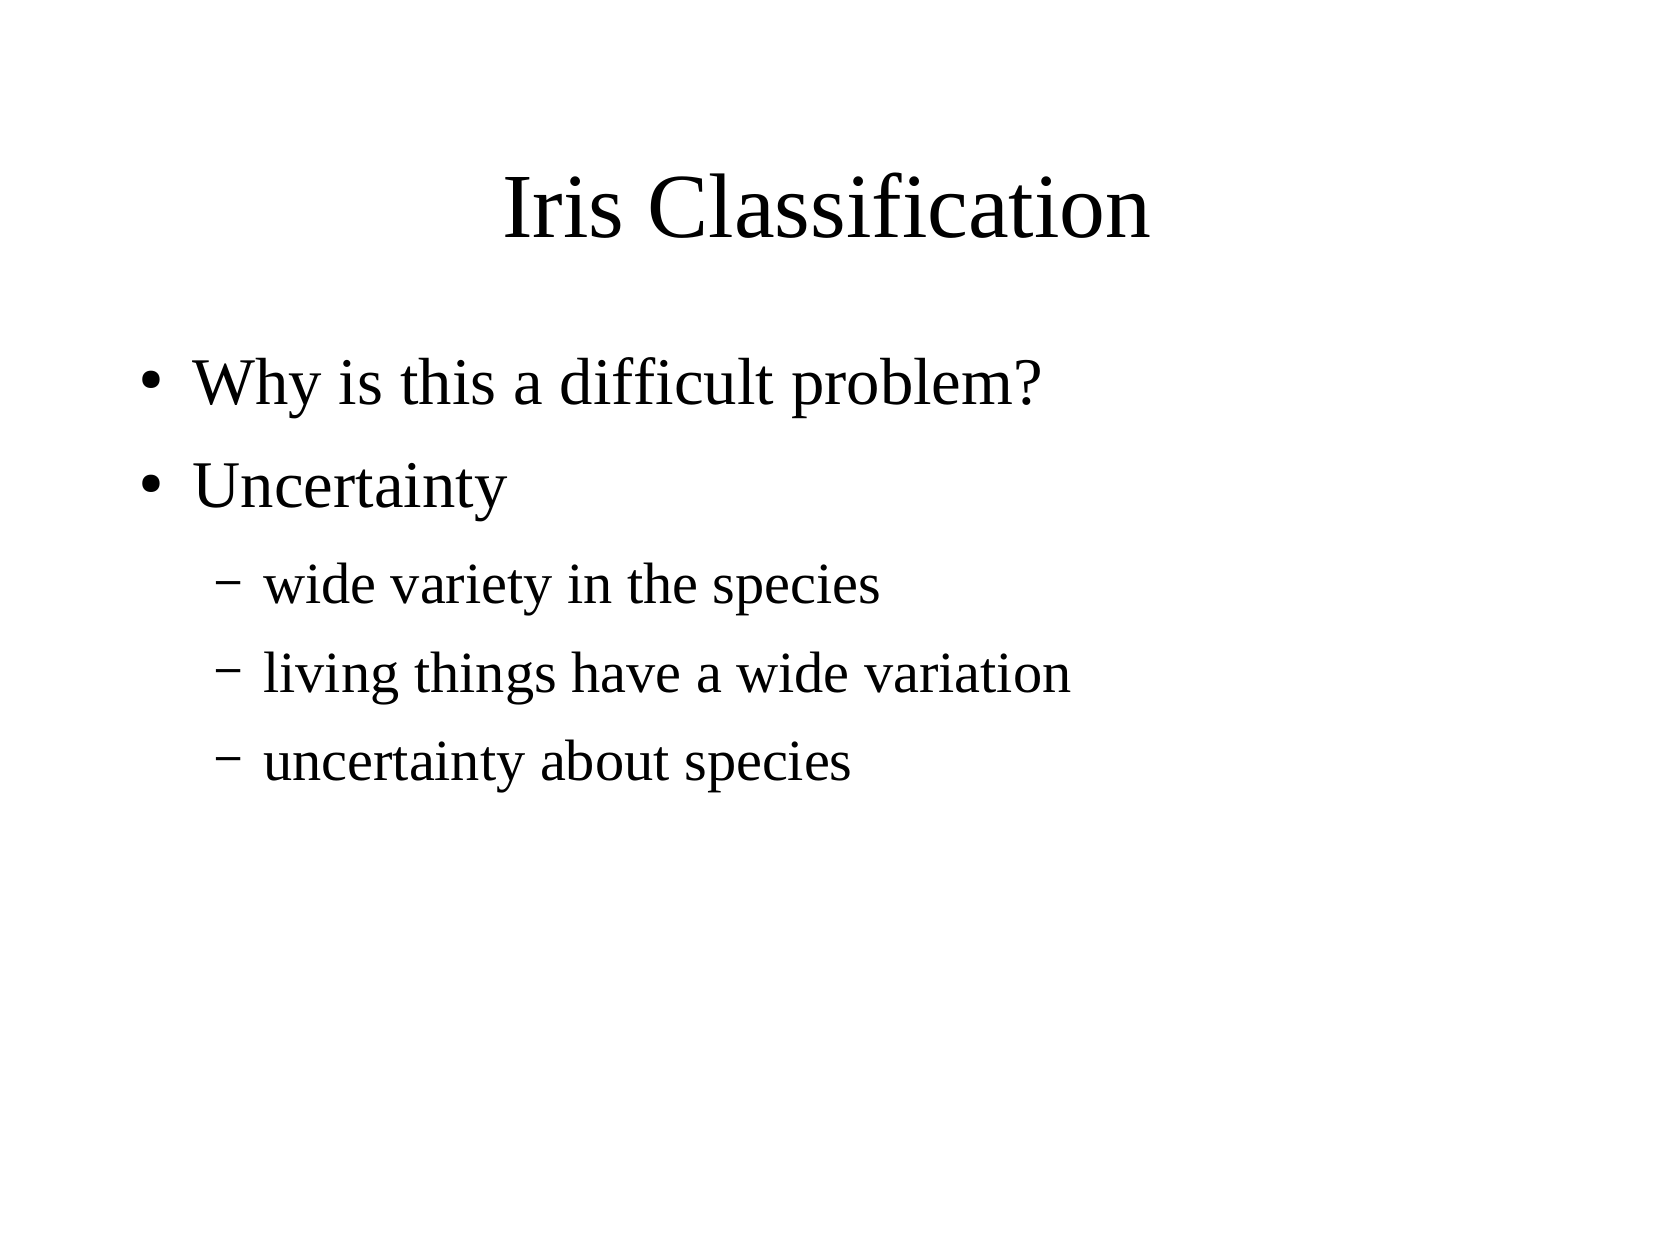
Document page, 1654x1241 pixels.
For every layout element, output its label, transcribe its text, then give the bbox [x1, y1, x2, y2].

list Why is this a difficult problem? Uncertainty wide variety in the species living things have a wide variation uncertainty about species [121, 344, 1534, 1127]
title Iris Classification [121, 102, 1534, 311]
